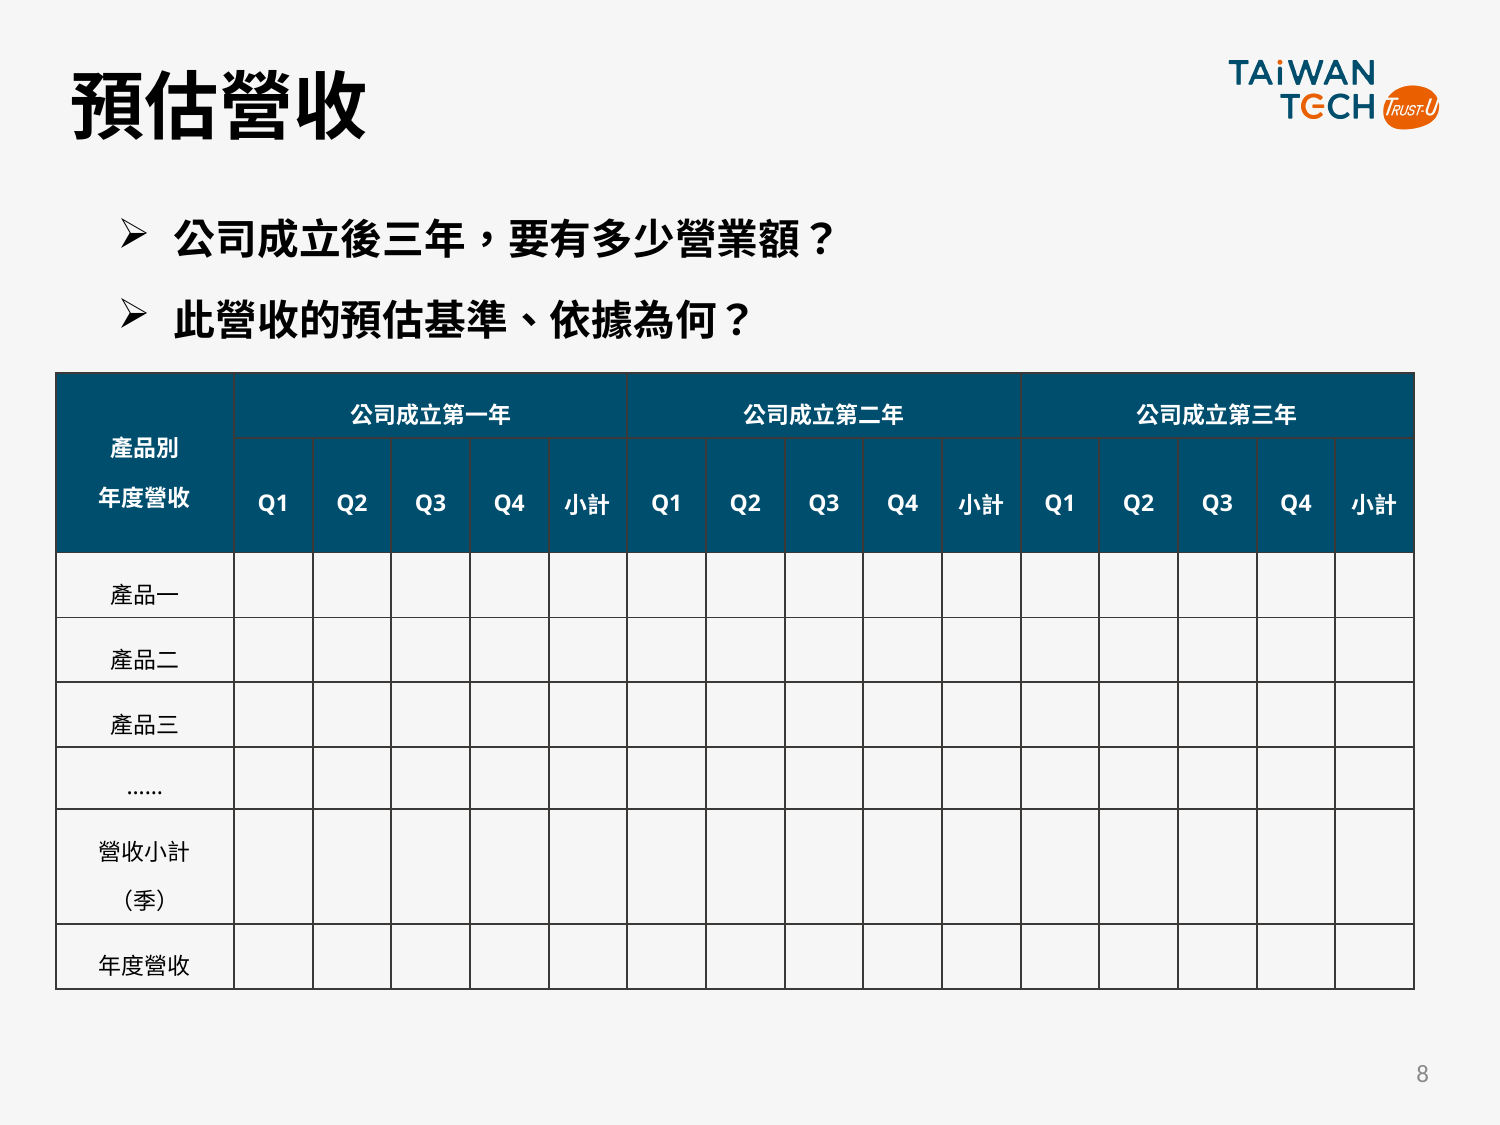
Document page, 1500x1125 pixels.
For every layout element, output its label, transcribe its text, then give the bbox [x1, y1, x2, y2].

table_cell [550, 748, 626, 808]
table_cell Q2 [314, 439, 390, 552]
table_cell Q4 [1258, 439, 1334, 552]
table_cell [864, 683, 941, 746]
table_cell [1022, 748, 1098, 808]
table_cell [707, 553, 784, 617]
table_cell [314, 925, 390, 988]
table_cell [550, 810, 626, 923]
table_cell [707, 925, 784, 988]
table_cell [864, 748, 941, 808]
table_cell [392, 748, 469, 808]
table_cell Q3 [786, 439, 862, 552]
table_cell [550, 553, 626, 617]
table_cell [786, 925, 862, 988]
table_cell 年度營收 [57, 925, 233, 988]
table_cell [235, 618, 312, 681]
table_cell [1022, 925, 1098, 988]
table_cell 小計 [1336, 439, 1413, 552]
table_cell [471, 618, 548, 681]
table_cell 營收小計（季） [57, 810, 233, 923]
table_cell [707, 810, 784, 923]
table_cell 產品三 [57, 683, 233, 746]
table_cell [1022, 618, 1098, 681]
table_cell Q2 [707, 439, 784, 552]
table_cell [786, 553, 862, 617]
table_cell [628, 748, 705, 808]
table_cell [1179, 810, 1256, 923]
table_cell [943, 683, 1020, 746]
table_cell [235, 925, 312, 988]
table_cell [1179, 748, 1256, 808]
table_cell [392, 683, 469, 746]
table_cell [943, 810, 1020, 923]
table_cell [707, 618, 784, 681]
table_cell [786, 810, 862, 923]
table_cell [628, 683, 705, 746]
title 預估營收 [55, 33, 1444, 156]
table_cell [864, 618, 941, 681]
text_box 公司成立後三年，要有多少營業額？ 此營收的預估基準、依據為何？ [59, 175, 857, 351]
table_cell [314, 553, 390, 617]
table_cell [1336, 748, 1413, 808]
table_cell [1258, 618, 1334, 681]
table_header 產品別 年度營收 [57, 374, 233, 552]
table_cell Q4 [471, 439, 548, 552]
table_cell Q3 [392, 439, 469, 552]
table_header 公司成立第三年 [1022, 374, 1413, 437]
table_cell [943, 618, 1020, 681]
table_cell Q1 [1022, 439, 1098, 552]
table_cell [628, 925, 705, 988]
table_cell Q1 [235, 439, 312, 552]
table_cell [1100, 553, 1177, 617]
table_cell [471, 553, 548, 617]
table_cell …… [57, 748, 233, 808]
table_cell [392, 618, 469, 681]
table_cell [1022, 553, 1098, 617]
table_cell [1179, 553, 1256, 617]
table_cell 產品一 [57, 553, 233, 617]
table_cell [235, 810, 312, 923]
table_cell [1179, 925, 1256, 988]
table_cell [1100, 618, 1177, 681]
table_cell [943, 925, 1020, 988]
table_cell [314, 683, 390, 746]
table_cell [628, 553, 705, 617]
table_cell [864, 553, 941, 617]
table_cell [1336, 553, 1413, 617]
table_cell [1258, 683, 1334, 746]
table_cell [786, 618, 862, 681]
table_cell [1022, 810, 1098, 923]
table_cell [628, 810, 705, 923]
table_cell [550, 618, 626, 681]
table_cell [471, 748, 548, 808]
table_cell 小計 [550, 439, 626, 552]
table_cell [943, 553, 1020, 617]
table_cell [1258, 553, 1334, 617]
table_cell [1179, 683, 1256, 746]
table_cell [235, 683, 312, 746]
table_cell [1100, 683, 1177, 746]
table_cell [550, 683, 626, 746]
table_cell [471, 683, 548, 746]
table_cell [786, 748, 862, 808]
table_cell [392, 553, 469, 617]
table_cell Q2 [1100, 439, 1177, 552]
table_header 公司成立第一年 [235, 374, 626, 437]
table_cell 小計 [943, 439, 1020, 552]
table_cell Q4 [864, 439, 941, 552]
table_cell Q3 [1179, 439, 1256, 552]
table_cell [314, 810, 390, 923]
table_cell [314, 618, 390, 681]
table_cell 產品二 [57, 618, 233, 681]
table_cell [943, 748, 1020, 808]
table_cell [1179, 618, 1256, 681]
table_cell [235, 553, 312, 617]
table_cell [471, 925, 548, 988]
table_cell [392, 810, 469, 923]
table_cell [1336, 810, 1413, 923]
table_cell [864, 810, 941, 923]
table_cell [1258, 810, 1334, 923]
slide_number <編號> [1106, 1042, 1445, 1103]
table_cell [628, 618, 705, 681]
table_cell [1336, 925, 1413, 988]
table_cell [392, 925, 469, 988]
table_cell [707, 683, 784, 746]
table_cell [1022, 683, 1098, 746]
table_cell [1336, 618, 1413, 681]
table_cell [1336, 683, 1413, 746]
table_cell [235, 748, 312, 808]
table_cell [786, 683, 862, 746]
table_cell [1100, 810, 1177, 923]
table_cell [550, 925, 626, 988]
table_cell [707, 748, 784, 808]
table_cell [864, 925, 941, 988]
table_cell [1100, 748, 1177, 808]
table_cell Q1 [628, 439, 705, 552]
table_cell [1258, 748, 1334, 808]
table_cell [1100, 925, 1177, 988]
table_header 公司成立第二年 [628, 374, 1020, 437]
table_cell [1258, 925, 1334, 988]
table_cell [471, 810, 548, 923]
table_cell [314, 748, 390, 808]
